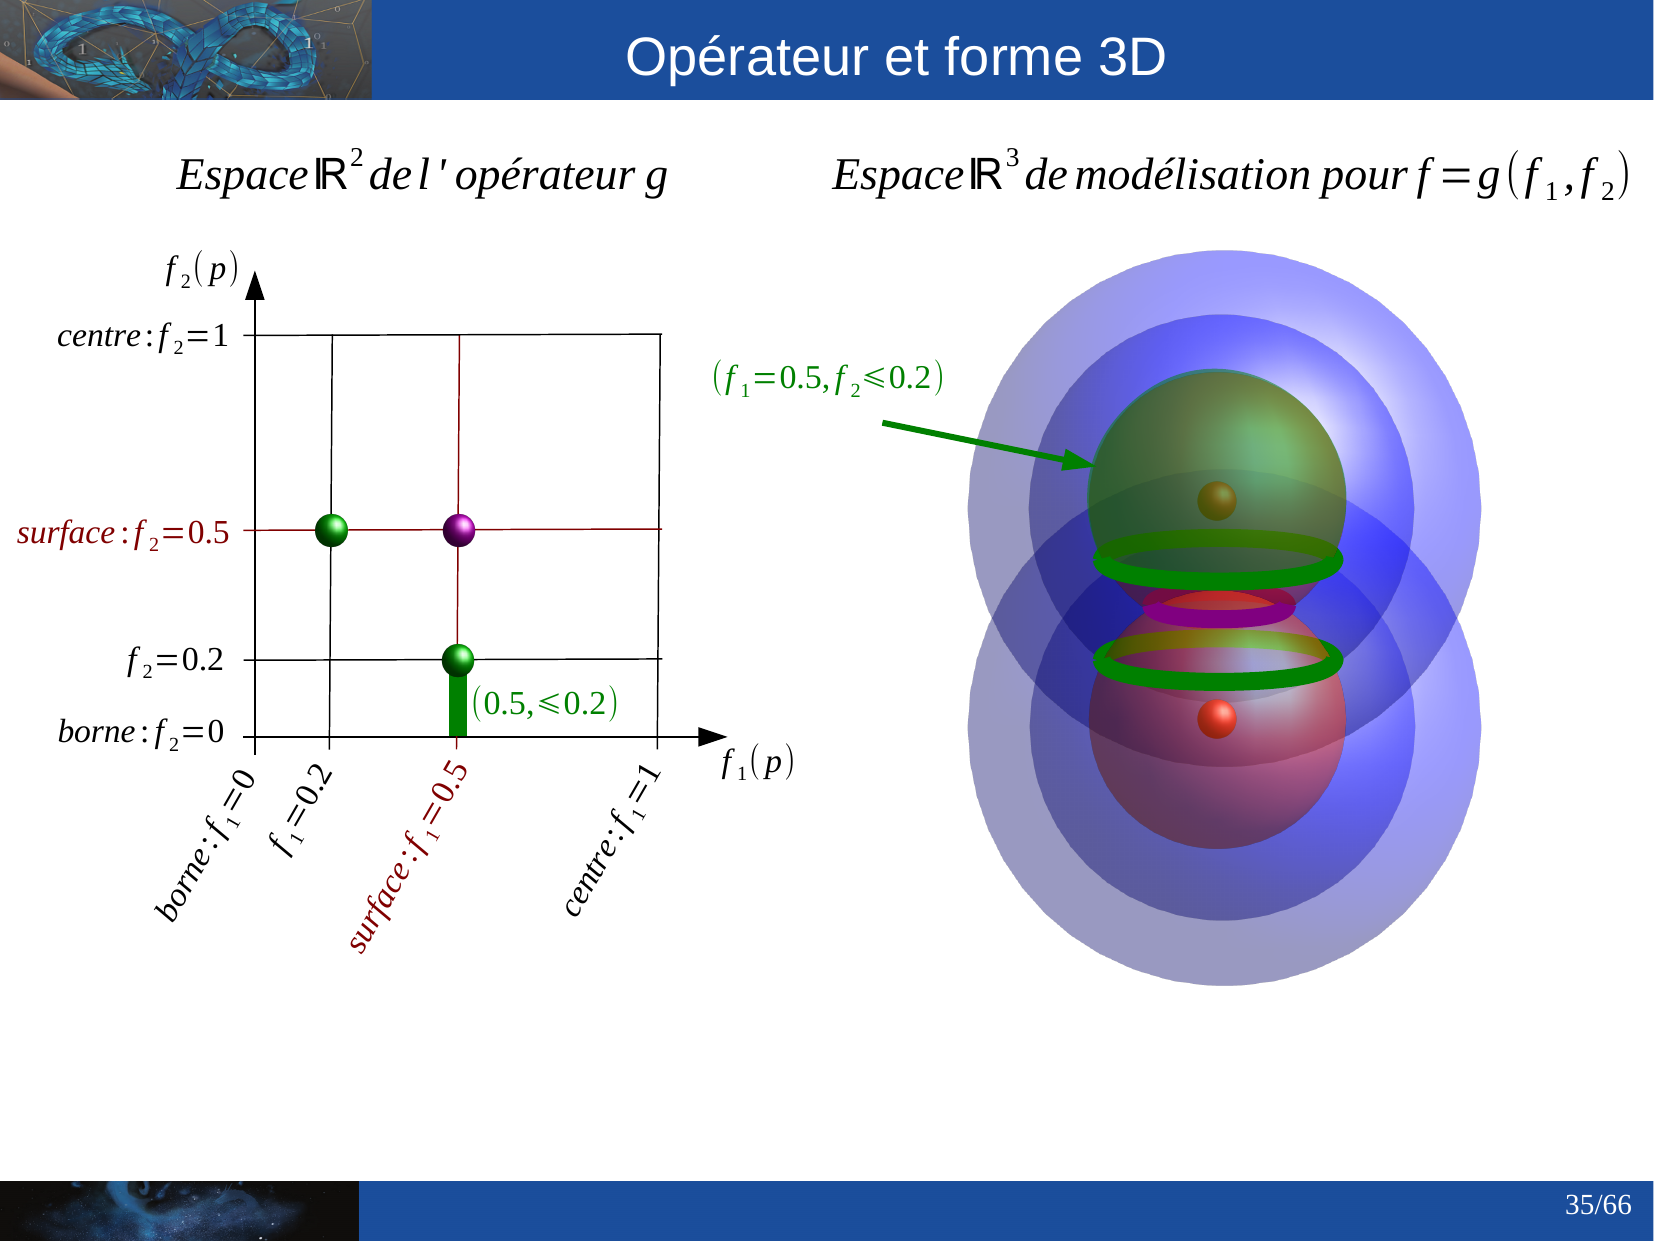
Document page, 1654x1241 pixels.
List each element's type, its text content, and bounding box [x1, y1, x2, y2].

chart [122, 640, 228, 683]
chart [717, 742, 800, 786]
chart [53, 316, 233, 359]
chart [333, 751, 483, 967]
text_box [1087, 368, 1347, 586]
picture [0, 0, 1654, 100]
chart [144, 759, 271, 934]
chart [167, 142, 676, 204]
chart [467, 684, 623, 725]
chart [257, 753, 347, 866]
chart [822, 142, 1639, 207]
chart [707, 358, 948, 402]
chart [12, 513, 234, 556]
picture [0, 1181, 1654, 1241]
title Opérateur et forme 3D [387, 10, 1407, 102]
chart [53, 713, 229, 756]
chart [161, 249, 243, 293]
chart [548, 752, 676, 930]
